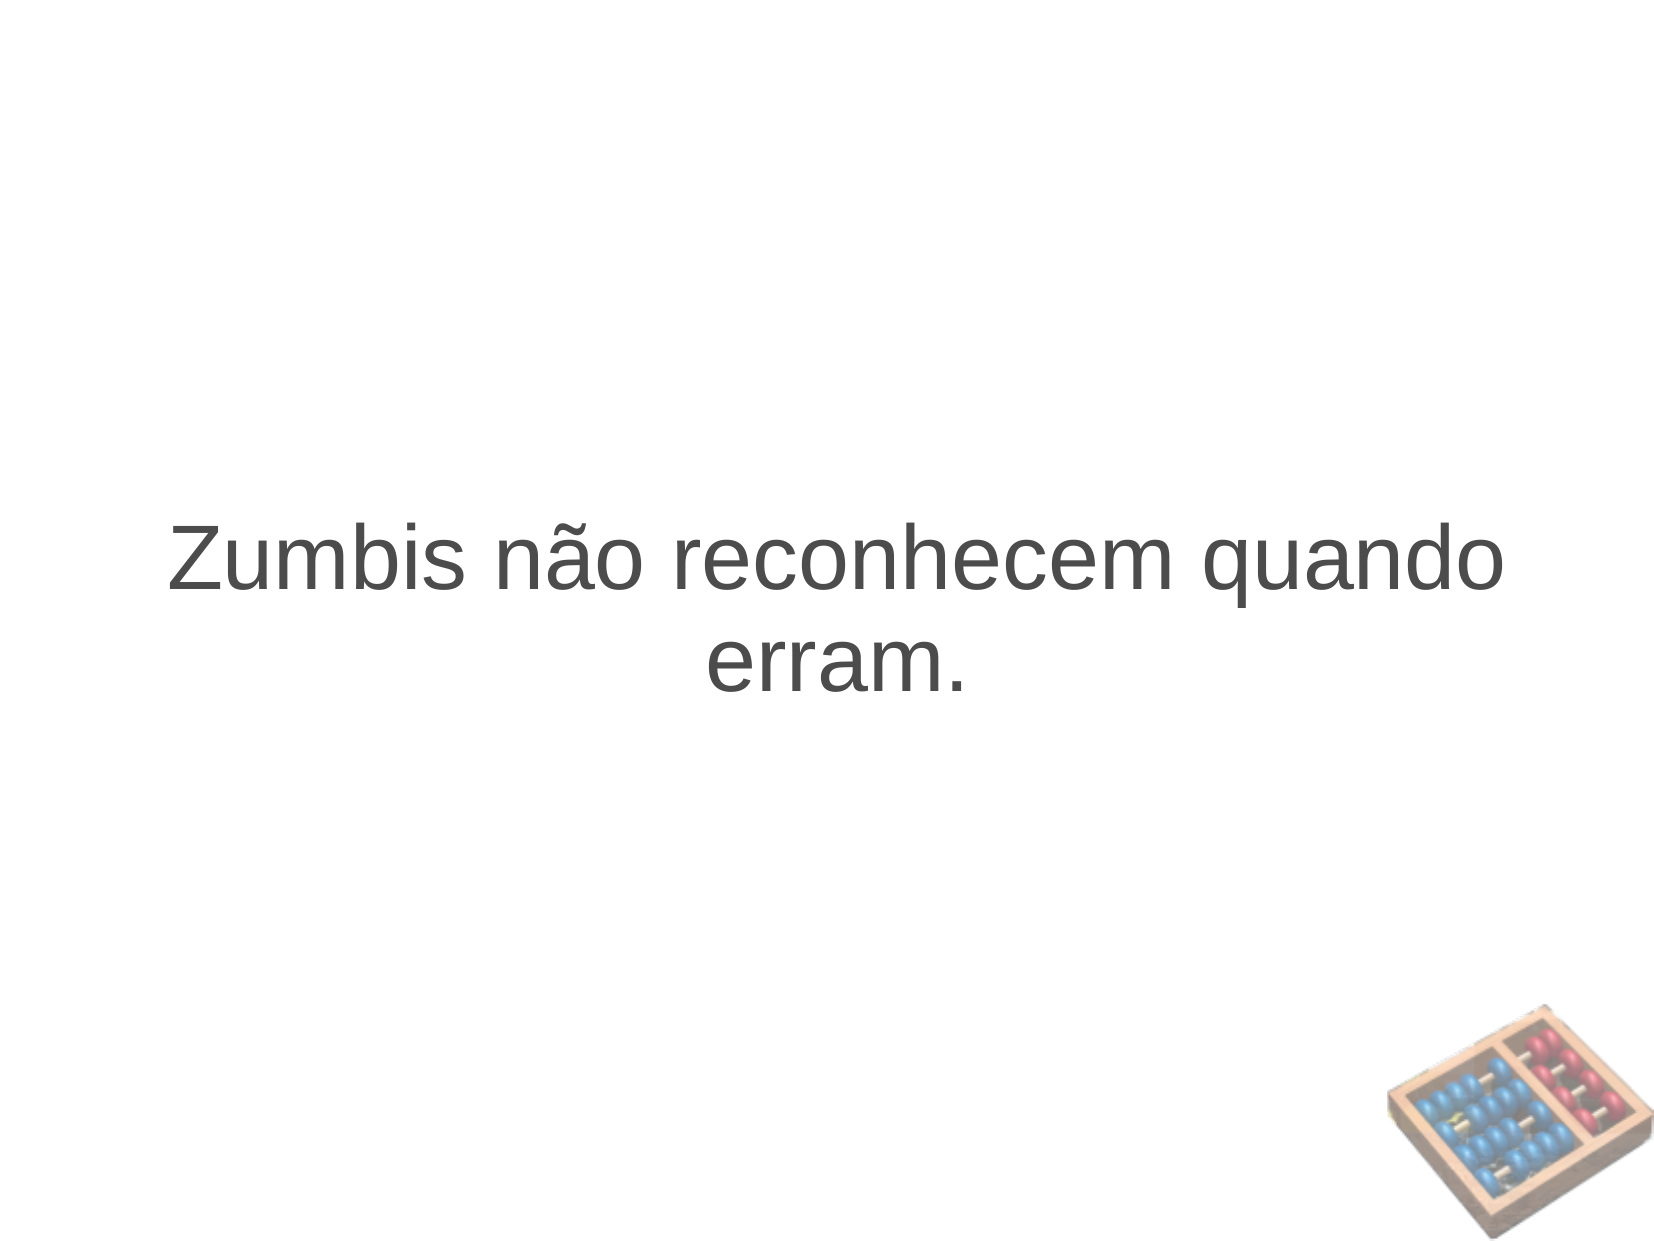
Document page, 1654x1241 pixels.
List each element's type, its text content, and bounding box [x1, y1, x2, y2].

title Zumbis não reconhecem quando erram. [75, 495, 1601, 723]
